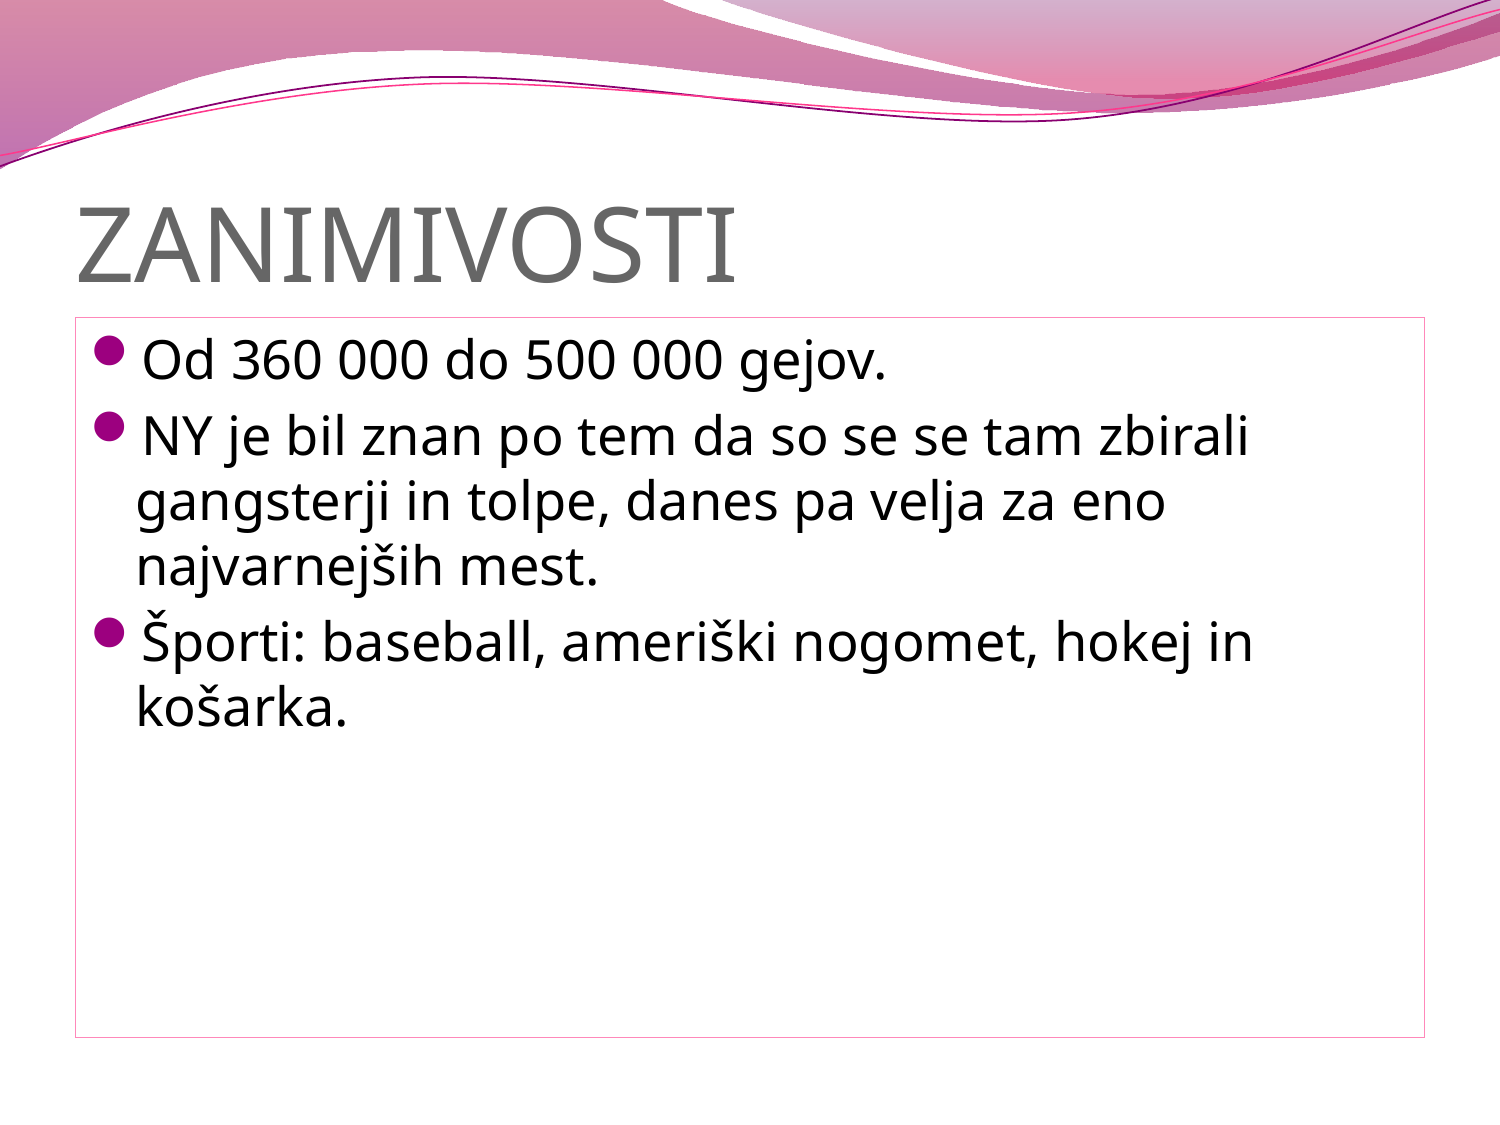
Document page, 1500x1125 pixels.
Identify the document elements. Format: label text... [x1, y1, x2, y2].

list Od 360 000 do 500 000 gejov. NY je bil znan po tem da so se se tam zbirali gangsterji in tolpe, danes pa velja za eno najvarnejših mest. Športi: baseball, ameriški nogomet, hokej in košarka. [75, 317, 1425, 1038]
title ZANIMIVOSTI [75, 115, 1425, 304]
